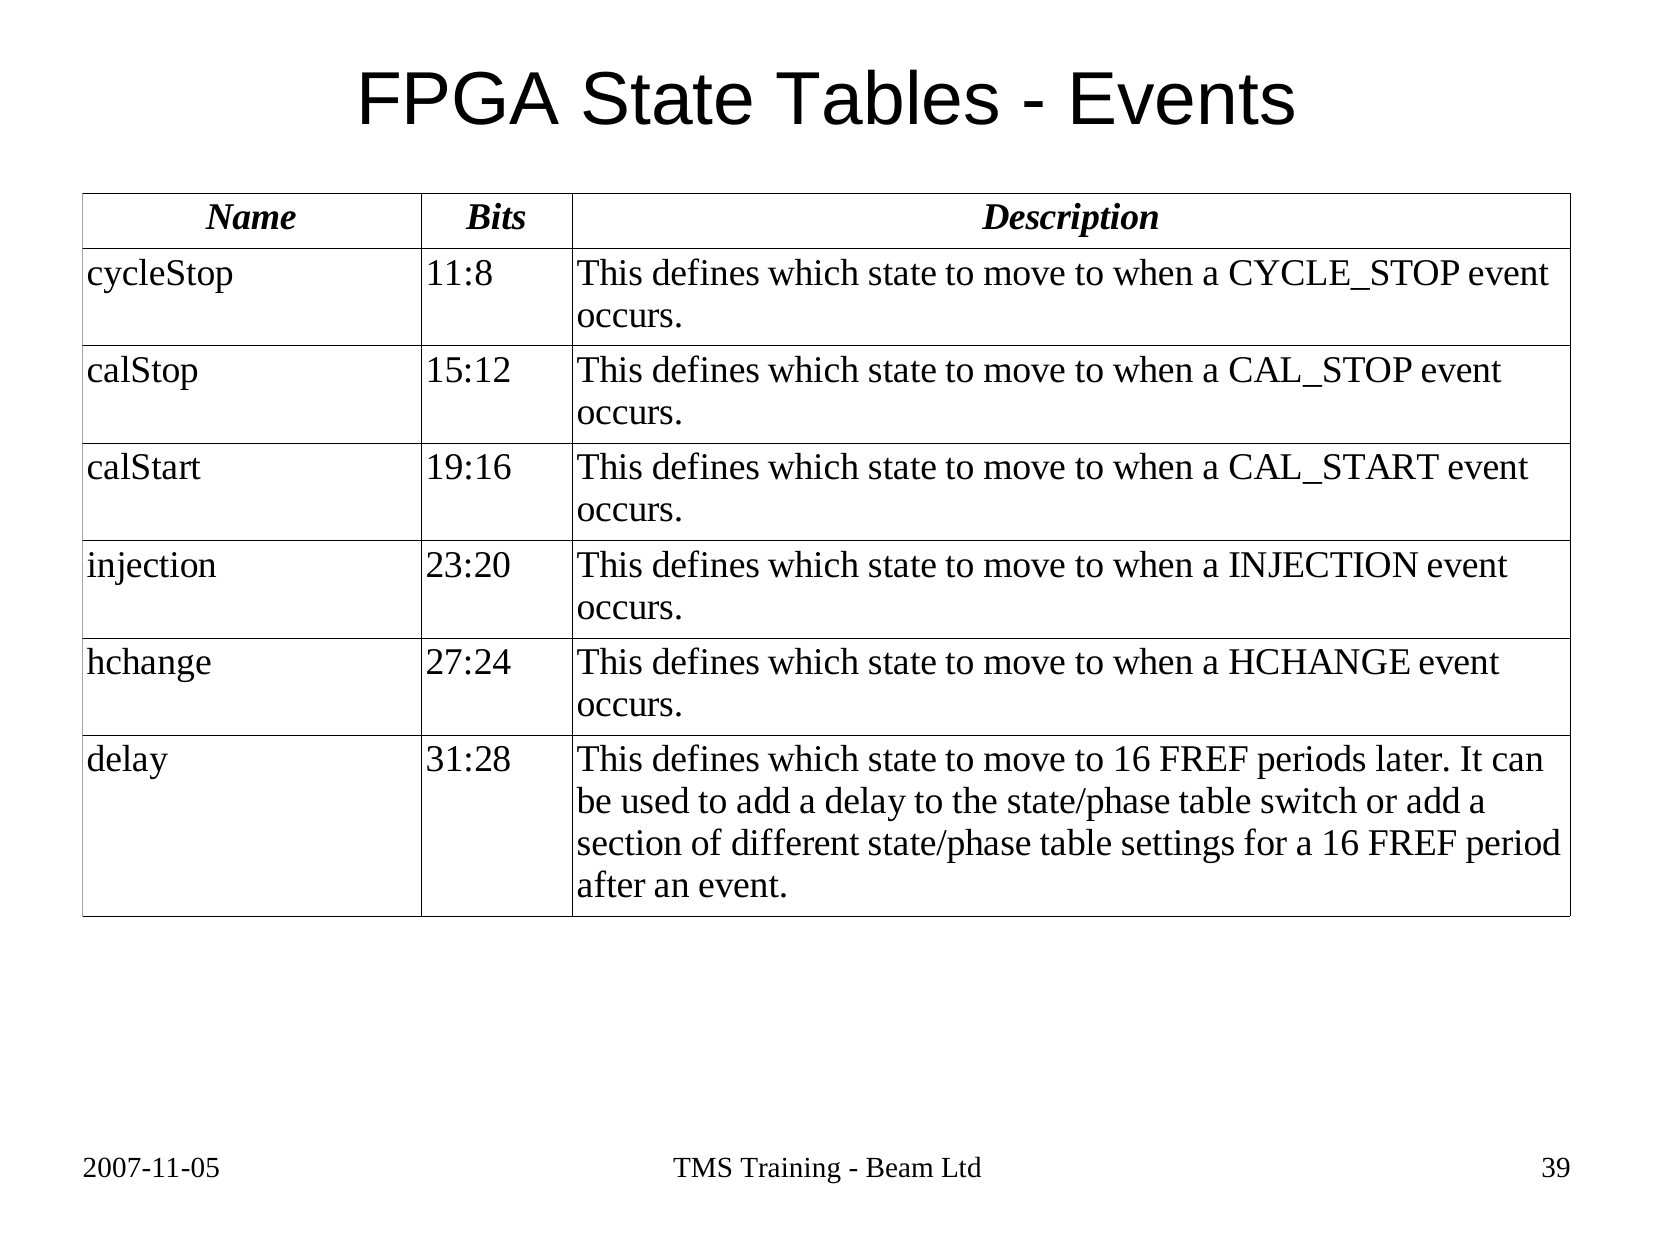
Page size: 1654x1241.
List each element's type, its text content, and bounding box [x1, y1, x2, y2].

chart [82, 177, 1571, 1123]
title FPGA State Tables - Events [82, 56, 1571, 141]
